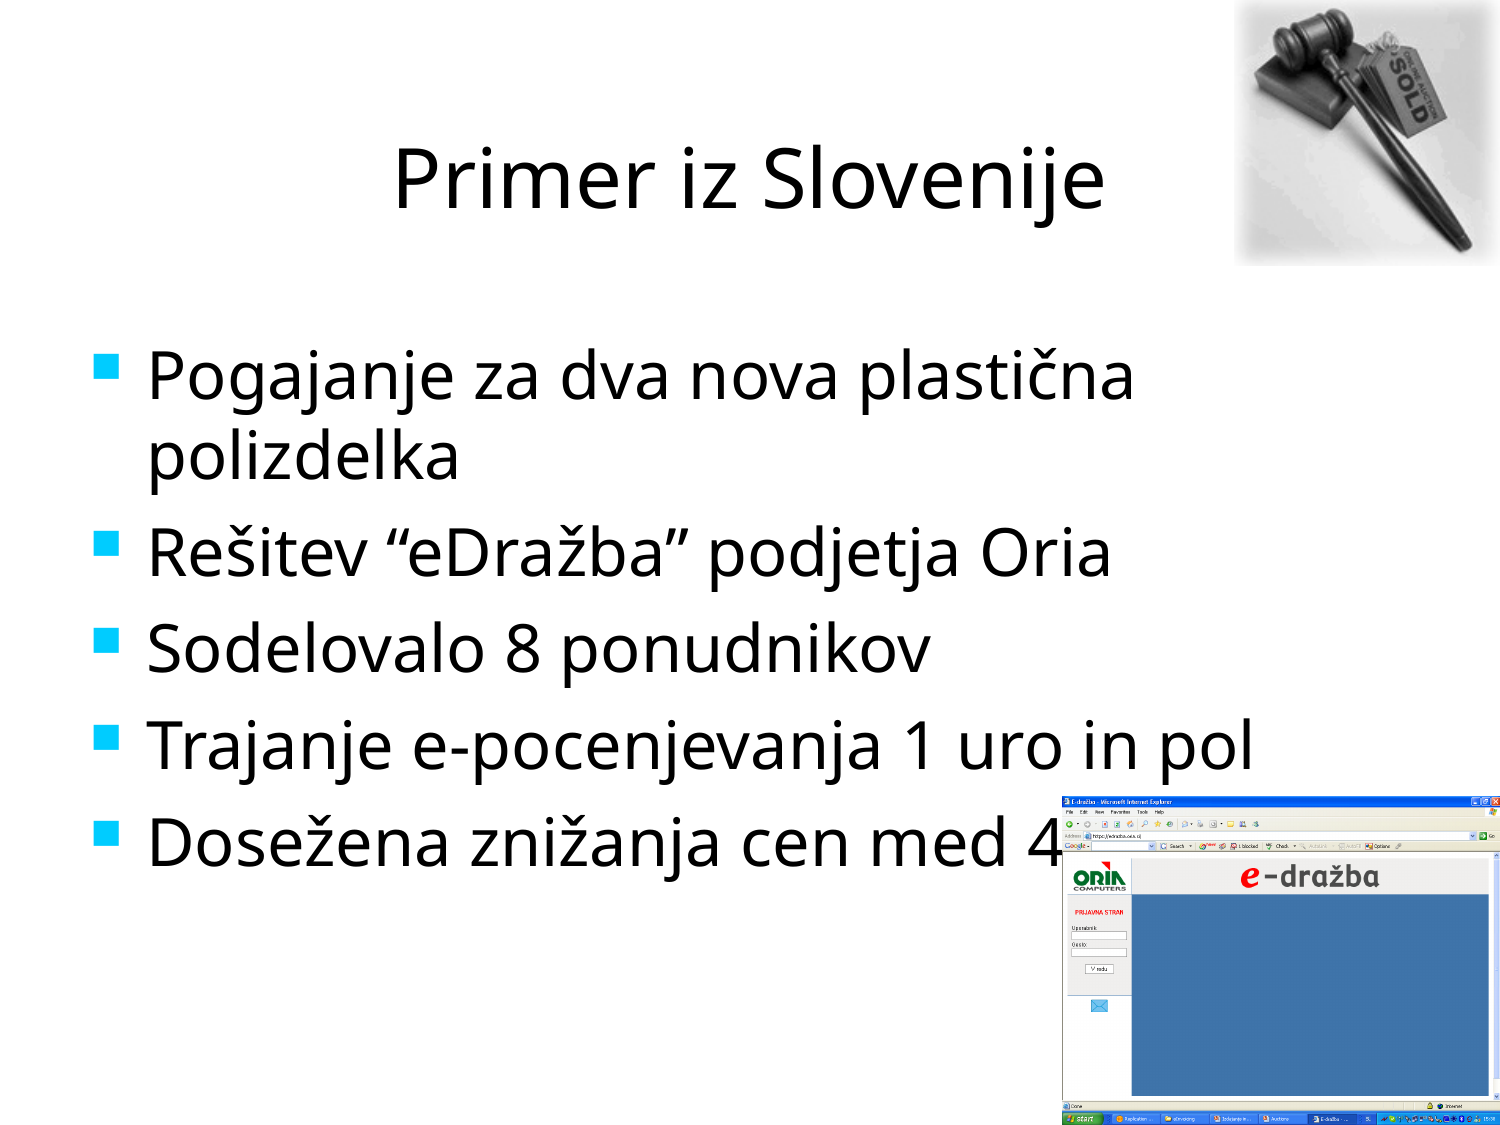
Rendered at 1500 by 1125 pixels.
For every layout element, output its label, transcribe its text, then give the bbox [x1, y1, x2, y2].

picture [1234, 0, 1500, 266]
title Primer iz Slovenije [75, 62, 1426, 288]
list Pogajanje za dva nova plastična polizdelka Rešitev “eDražba” podjetja Oria Sodelovalo 8 ponudnikov Trajanje e-pocenjevanja 1 uro in pol Dosežena znižanja cen med 4 – 30% [75, 324, 1426, 1001]
picture [1062, 796, 1500, 1125]
